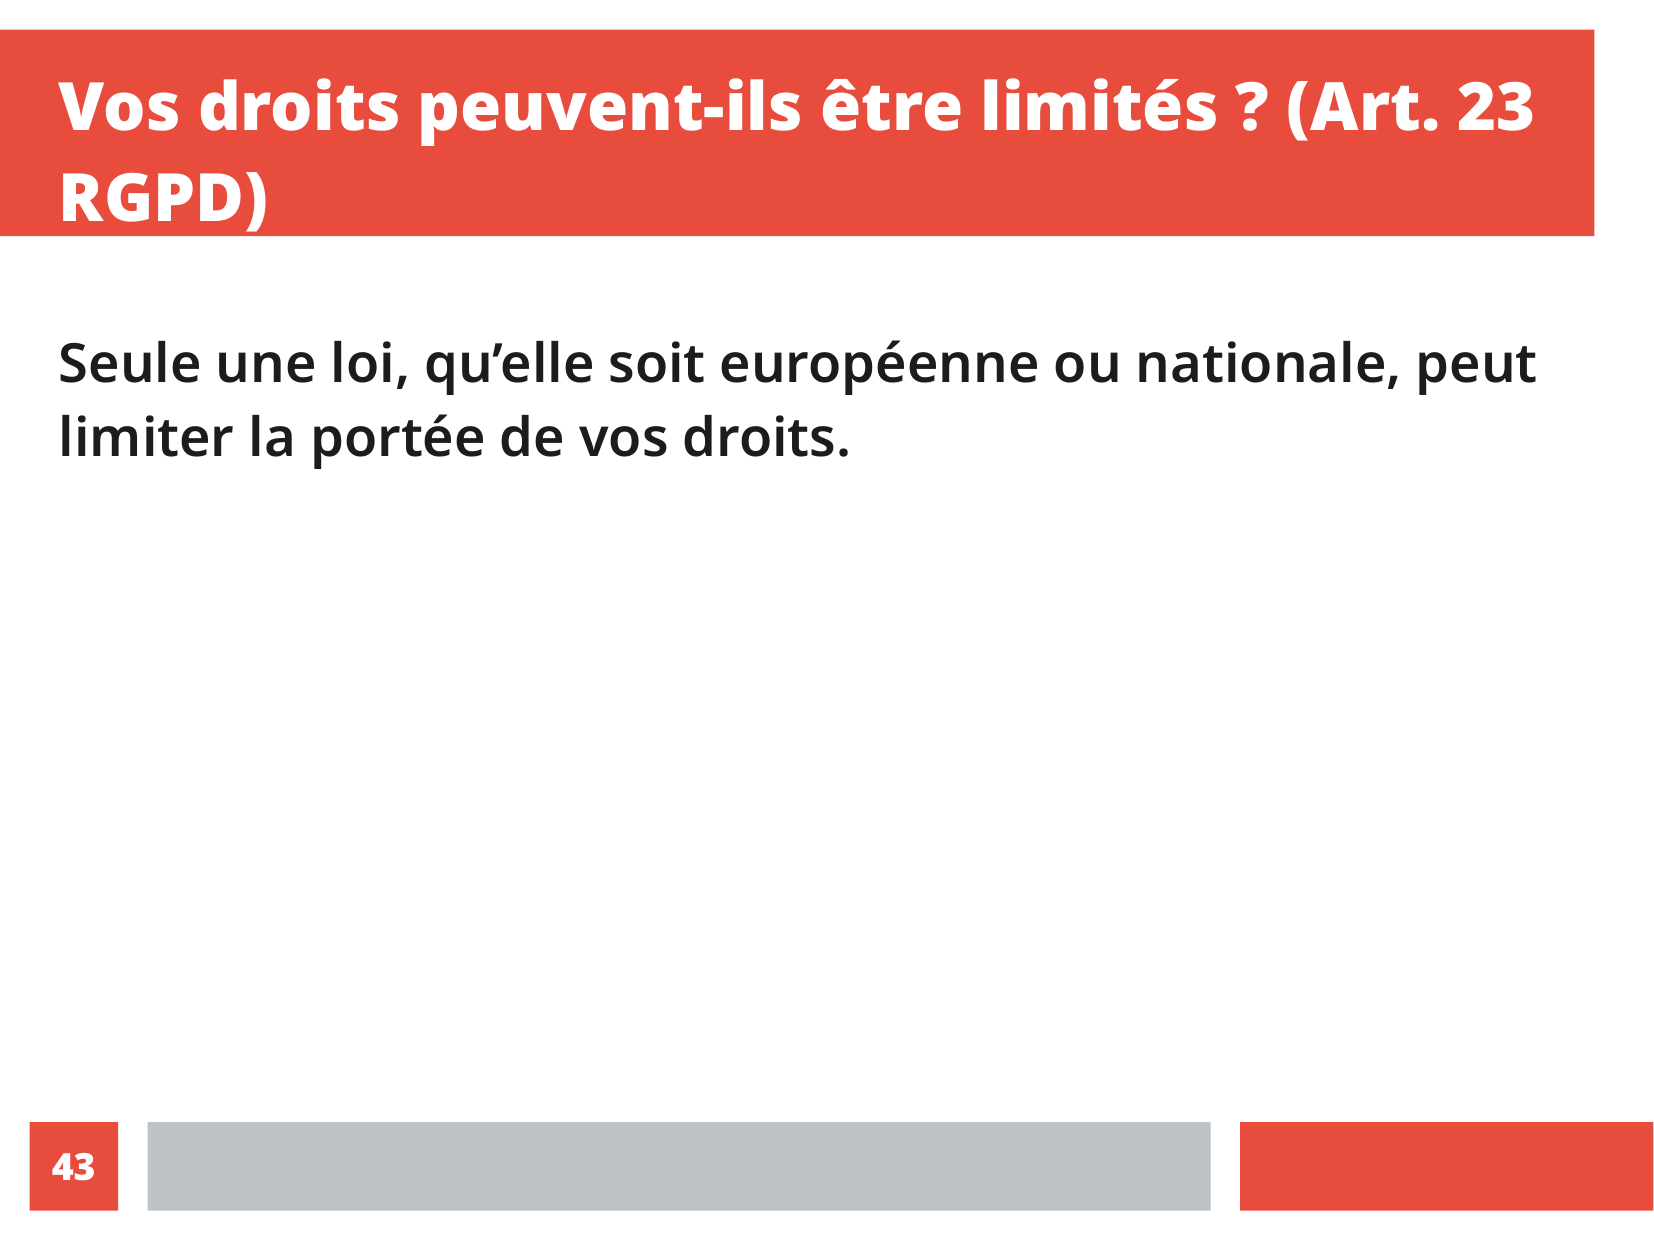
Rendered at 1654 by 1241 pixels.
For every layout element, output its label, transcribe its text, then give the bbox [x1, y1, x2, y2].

title Vos droits peuvent-ils être limités ? (Art. 23 RGPD) [59, 59, 1595, 207]
list Seule une loi, qu’elle soit européenne ou nationale, peut limiter la portée de vos droits. [59, 324, 1565, 1093]
